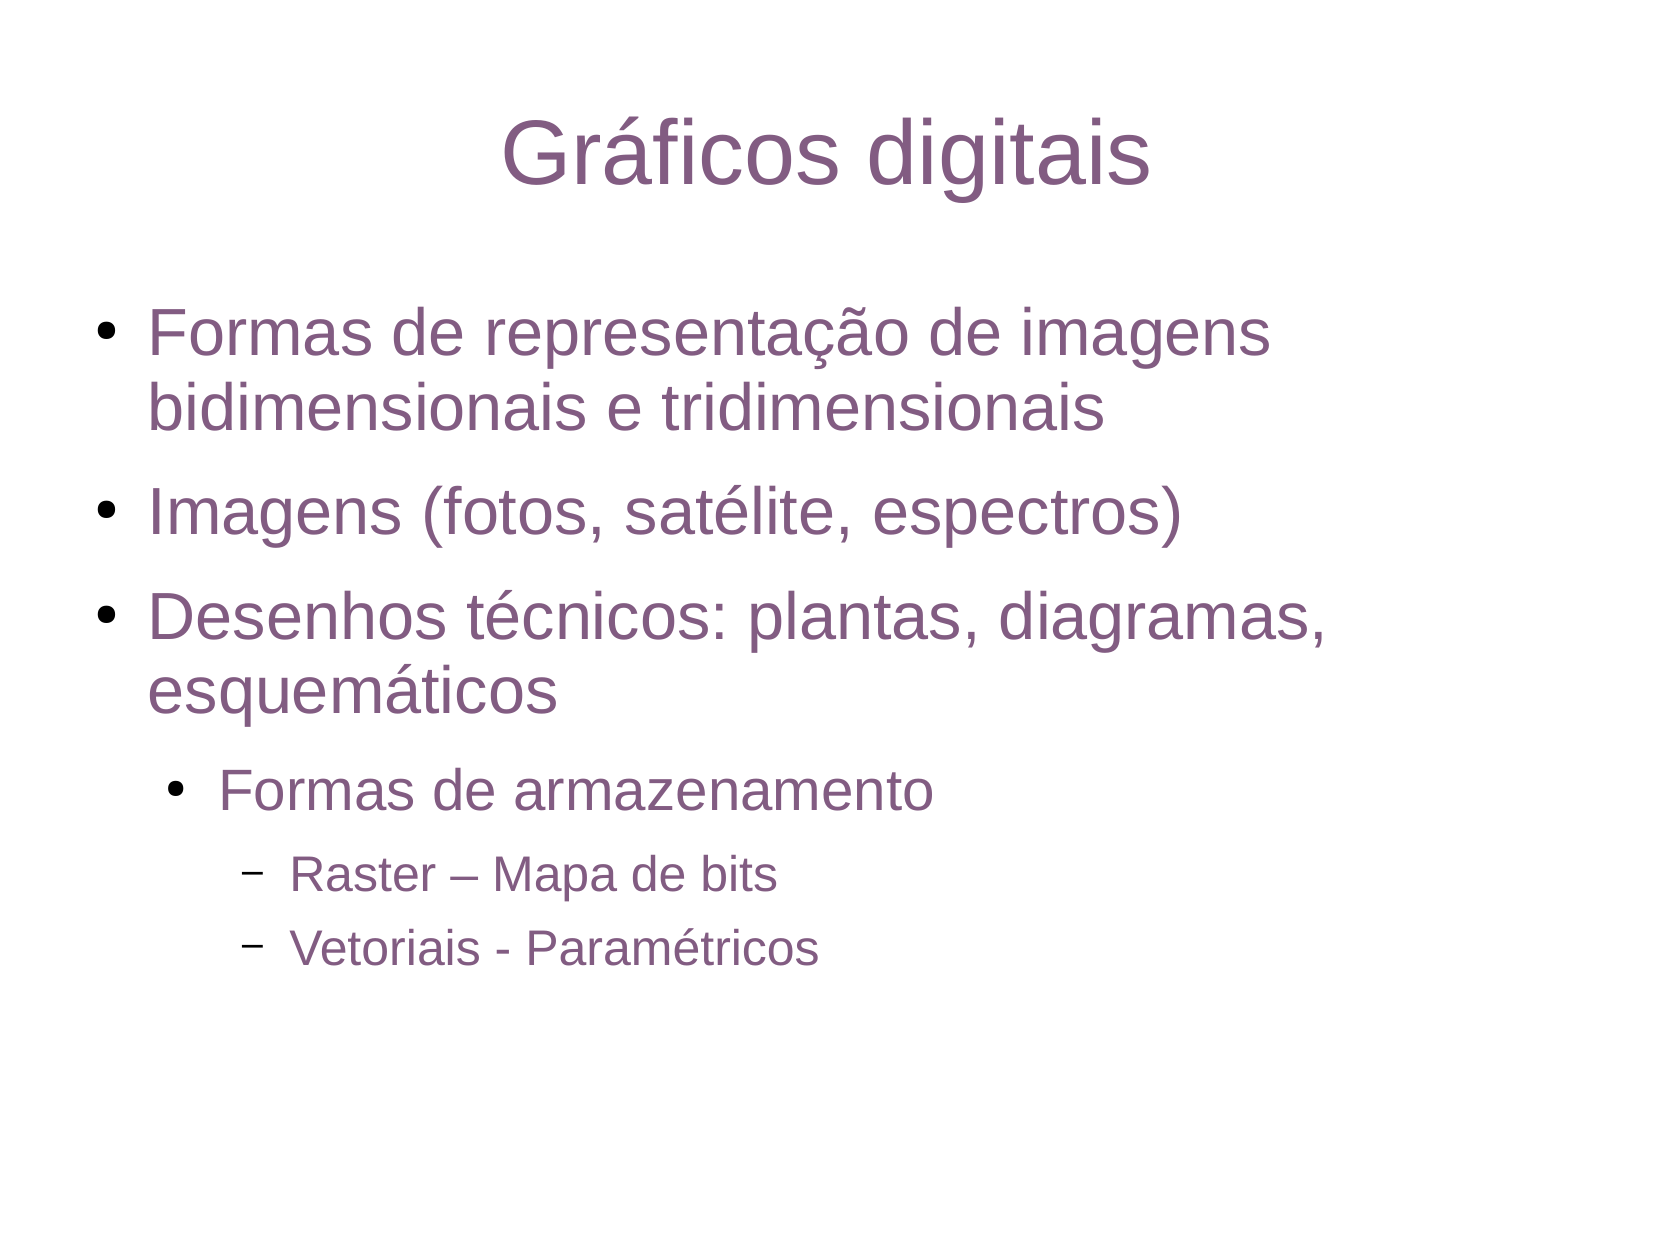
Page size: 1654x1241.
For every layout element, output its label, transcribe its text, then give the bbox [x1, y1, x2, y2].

list Formas de representação de imagens bidimensionais e tridimensionais Imagens (fotos, satélite, espectros) Desenhos técnicos: plantas, diagramas, esquemáticos Formas de armazenamento Raster – Mapa de bits Vetoriais - Paramétricos [76, 295, 1565, 1015]
title Gráficos digitais [82, 49, 1571, 257]
